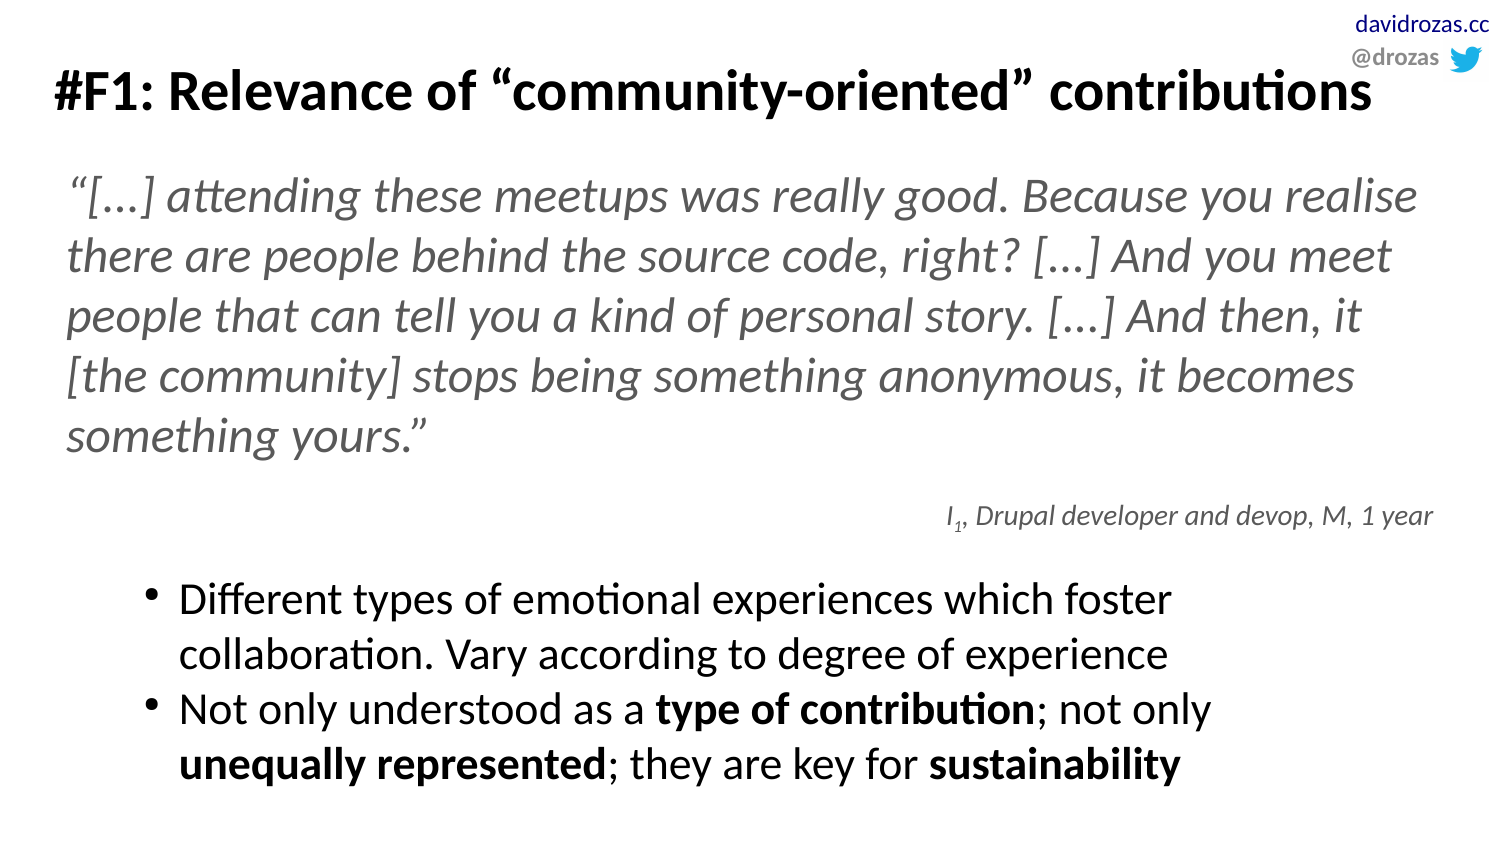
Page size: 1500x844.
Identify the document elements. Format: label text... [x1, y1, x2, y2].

text_box Different types of emotional experiences which foster collaboration. Vary according to degree of experience Not only understood as a type of contribution; not only unequally represented; they are key for sustainability [93, 498, 1410, 844]
text_box @drozas [1330, 37, 1443, 73]
list “[...] attending these meetups was really good. Because you realise there are people behind the source code, right? [...] And you meet people that can tell you a kind of personal story. [...] And then, it [the community] stops being something anonymous, it becomes something yours.” I1, Drupal developer and devop, M, 1 year [51, 147, 1449, 593]
picture [1443, 46, 1489, 82]
title #F1: Relevance of “community-oriented” contributions [39, 36, 1437, 179]
text_box davidrozas.cc [1340, 5, 1500, 46]
